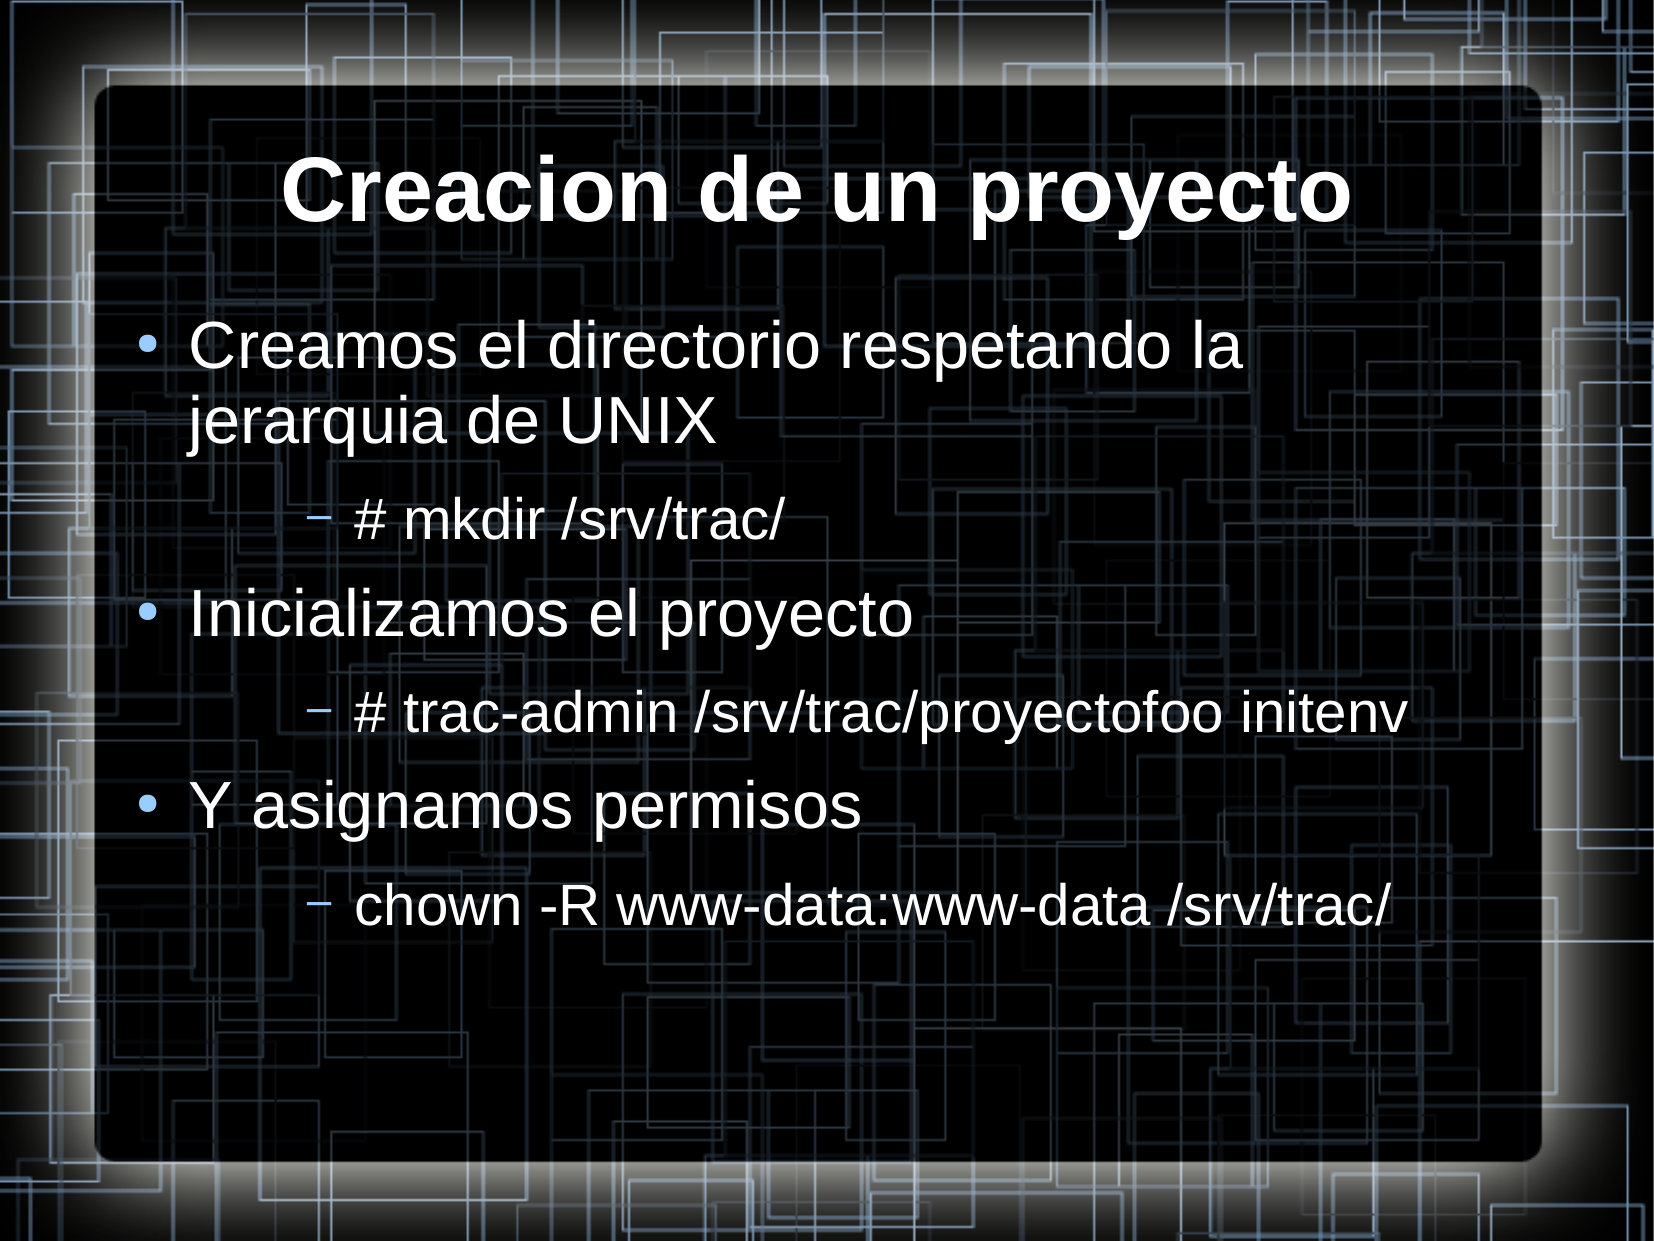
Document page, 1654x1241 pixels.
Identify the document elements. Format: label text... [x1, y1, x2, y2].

picture [0, 0, 1654, 1241]
list Creamos el directorio respetando la jerarquia de UNIX # mkdir /srv/trac/ Inicializamos el proyecto # trac-admin /srv/trac/proyectofoo initenv Y asignamos permisos chown -R www-data:www-data /srv/trac/ [118, 307, 1512, 978]
title Creacion de un proyecto [106, 104, 1530, 277]
